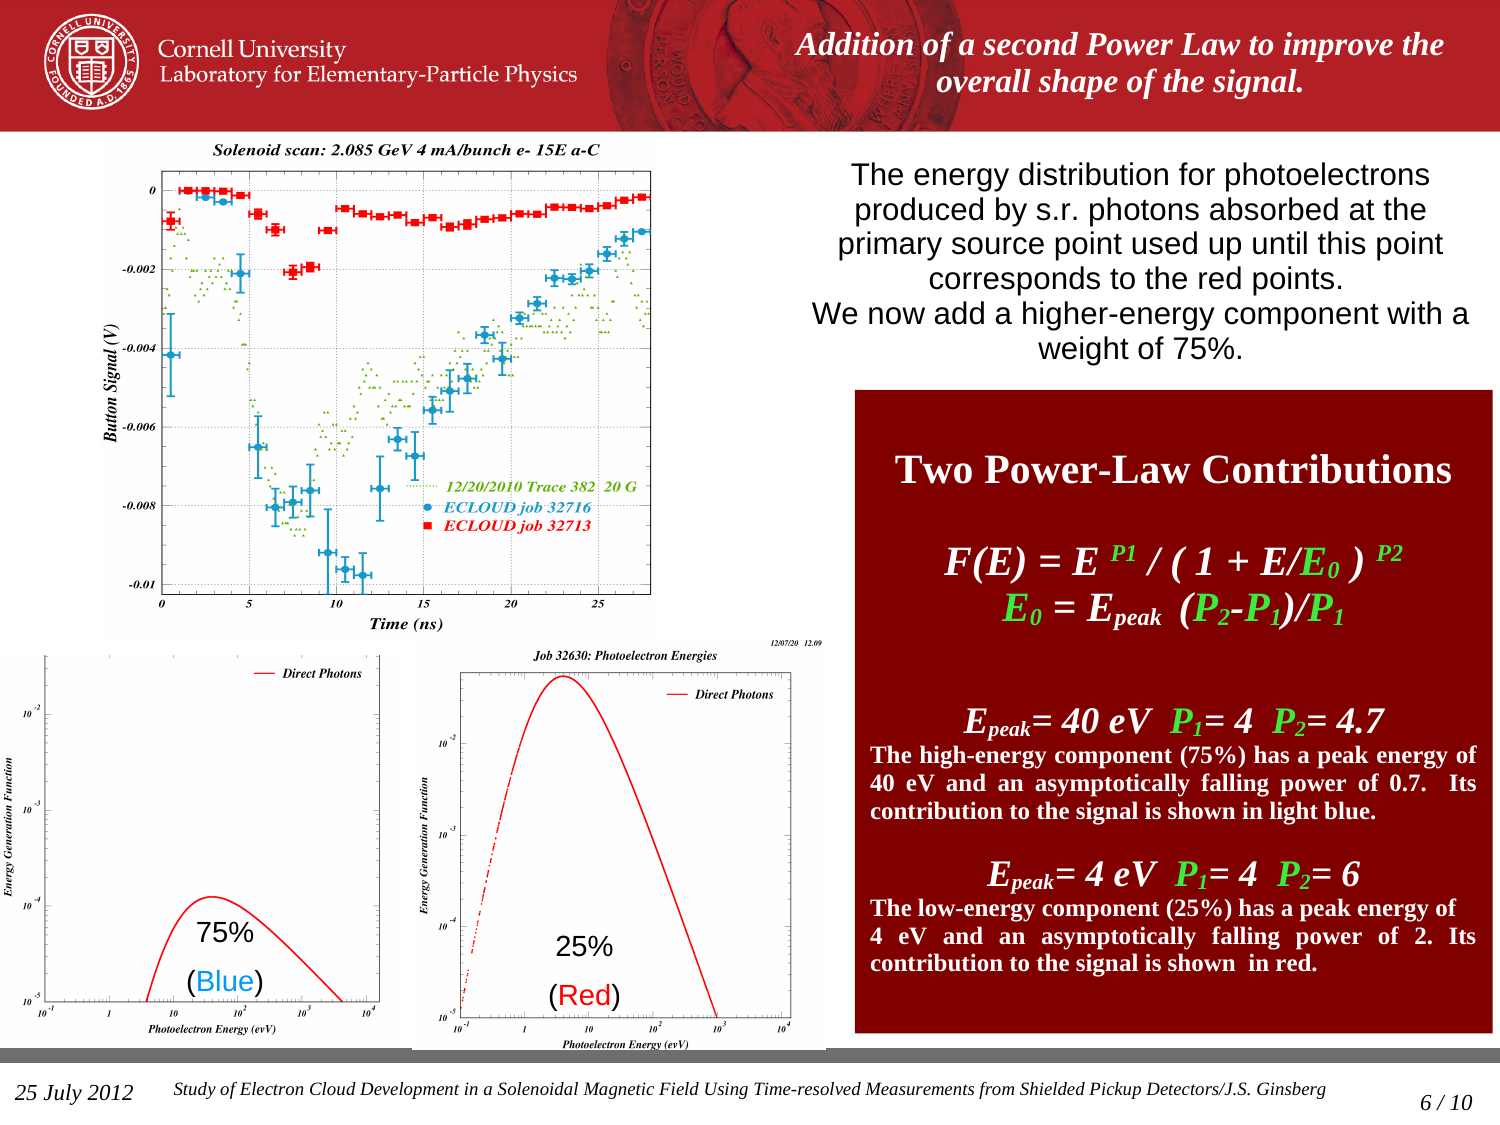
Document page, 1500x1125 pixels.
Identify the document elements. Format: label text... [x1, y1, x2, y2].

title Addition of a second Power Law to improve the overall shape of the signal. [750, 6, 1492, 120]
picture [0, 655, 400, 1045]
text_box Two Power-Law Contributions F(E) = E P1 / ( 1 + E/E0 ) P2 E0 = Epeak (P2-P1)/P1 Epeak= 40 eV P1= 4 P2= 4.7 The high-energy component (75%) has a peak energy of 40 eV and an asymptotically falling power of 0.7. Its contribution to the signal is shown in light blue. Epeak= 4 eV P1= 4 P2= 6 The low-energy component (25%) has a peak energy of 4 eV and an asymptotically falling power of 2. Its contribution to the signal is shown in red. [854, 389, 1493, 1034]
text_box The energy distribution for photoelectrons produced by s.r. photons absorbed at the primary source point used up until this point corresponds to the red points. We now add a higher-energy component with a weight of 75%. [787, 149, 1496, 374]
picture [100, 136, 826, 1051]
text_box 25% (Red) [509, 918, 660, 1024]
text_box 75% (Blue) [150, 904, 301, 1010]
picture [0, 0, 1500, 132]
